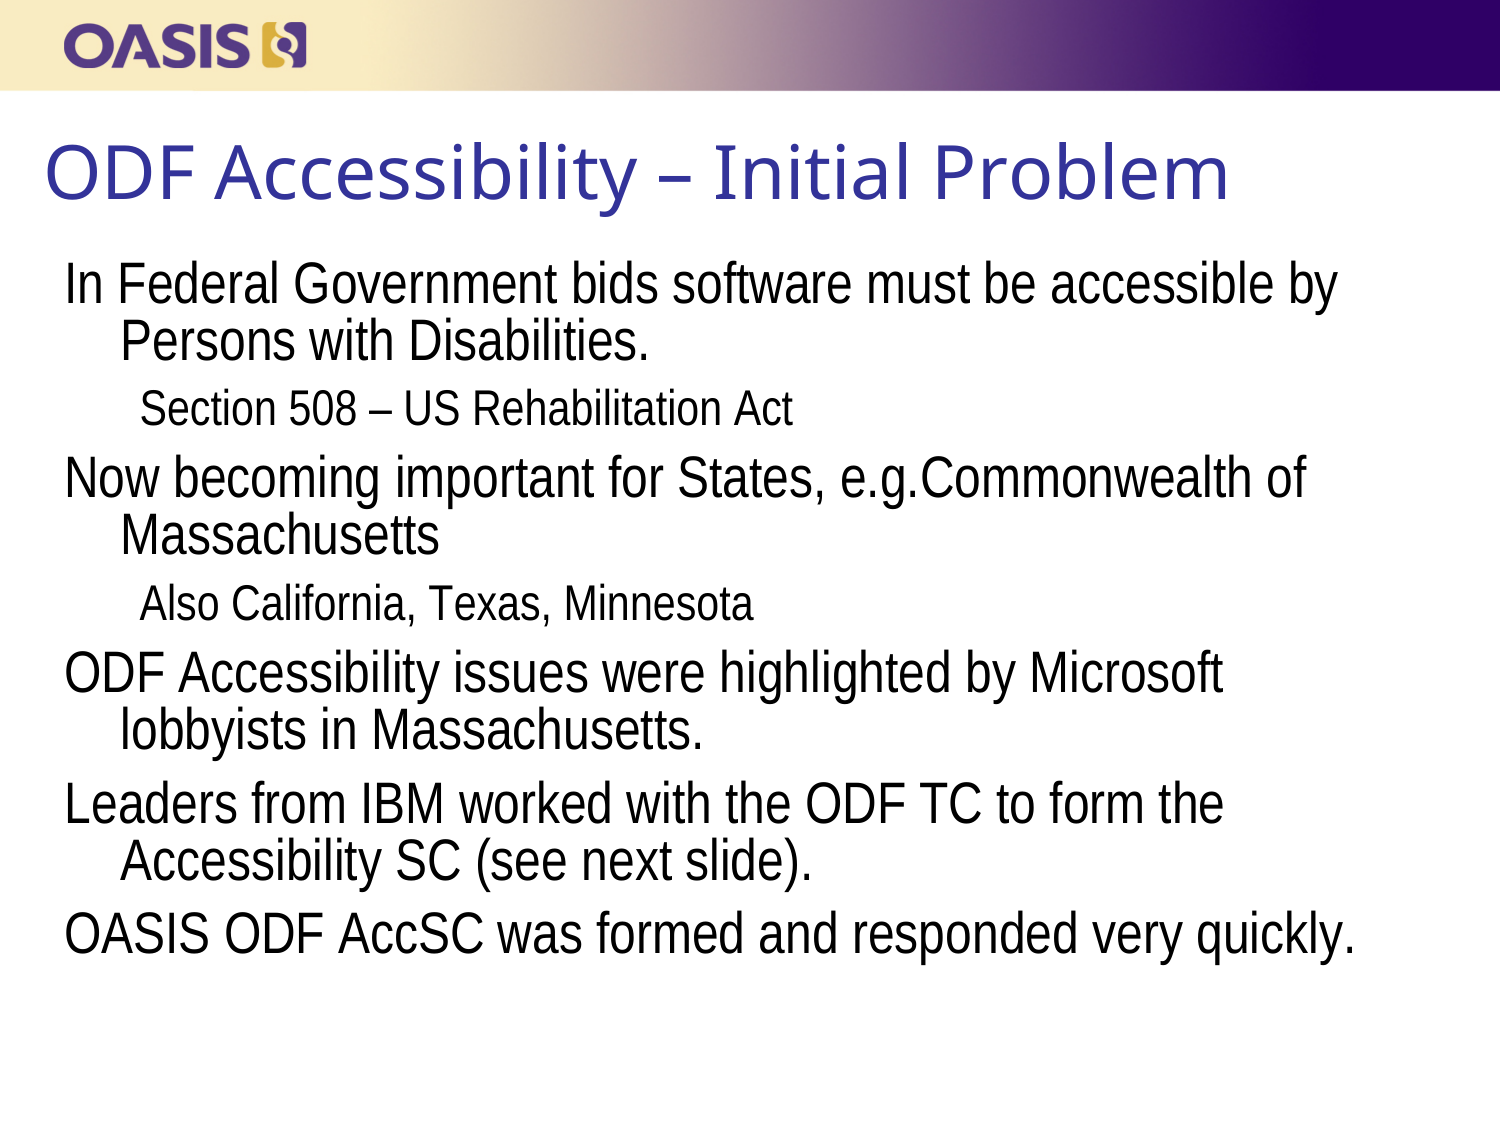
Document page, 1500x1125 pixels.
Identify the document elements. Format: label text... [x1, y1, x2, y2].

list In Federal Government bids software must be accessible by Persons with Disabilities. Section 508 – US Rehabilitation Act Now becoming important for States, e.g.Commonwealth of Massachusetts Also California, Texas, Minnesota ODF Accessibility issues were highlighted by Microsoft lobbyists in Massachusetts. Leaders from IBM worked with the ODF TC to form the Accessibility SC (see next slide). OASIS ODF AccSC was formed and responded very quickly. [64, 257, 1422, 1025]
picture [0, 0, 1500, 1125]
title ODF Accessibility – Initial Problem [43, 121, 1456, 229]
